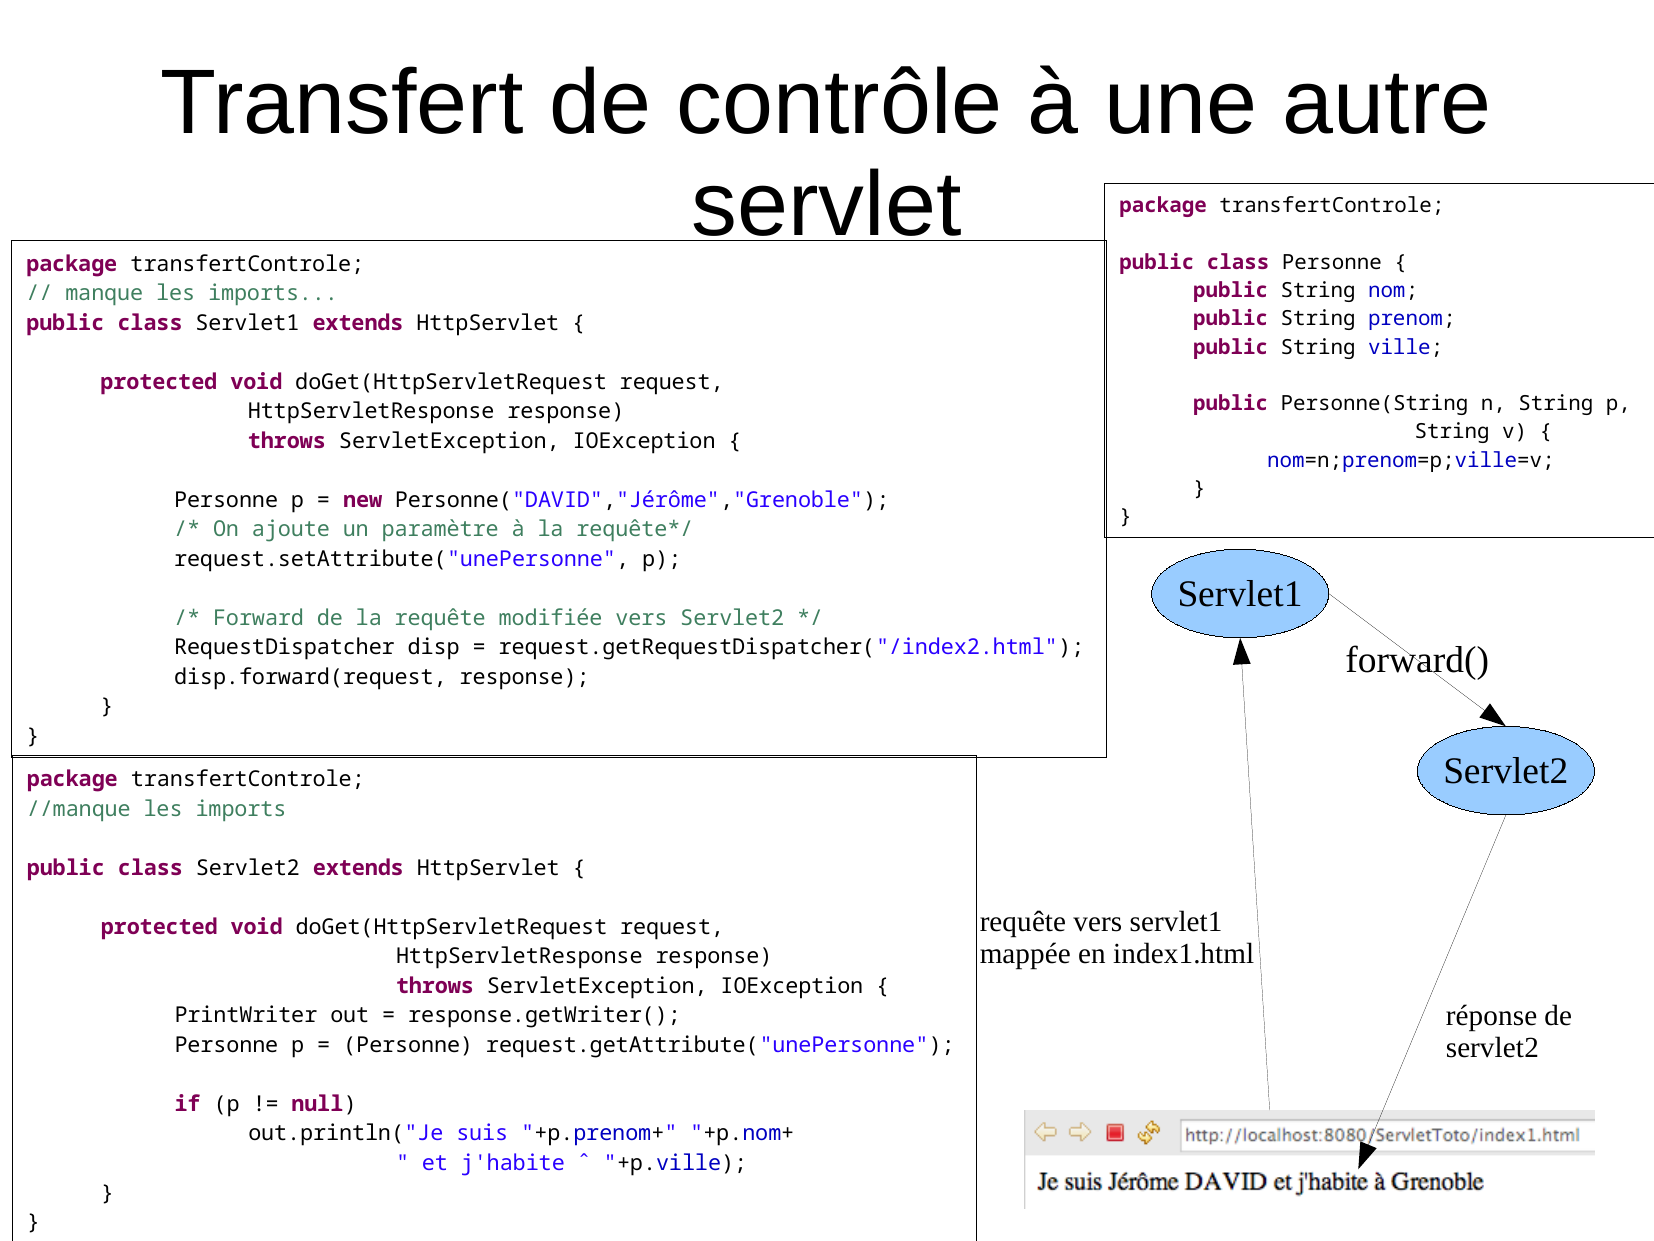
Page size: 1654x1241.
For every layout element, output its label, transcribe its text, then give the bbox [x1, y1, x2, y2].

text_box package transfertControle; public class Personne { public String nom; public String prenom; public String ville; public Personne(String n, String p, String v) { nom=n;prenom=p;ville=v; } } [1104, 183, 1654, 510]
text_box Servlet1 [1151, 549, 1329, 638]
picture [1024, 1110, 1595, 1209]
title Transfert de contrôle à une autre servlet [82, 49, 1571, 240]
text_box Servlet2 [1417, 726, 1595, 815]
text_box requête vers servlet1 mappée en index1.html [965, 897, 1270, 977]
text_box package transfertControle; // manque les imports... public class Servlet1 extends HttpServlet { protected void doGet(HttpServletRequest request, HttpServletResponse response) throws ServletException, IOException { Personne p = new Personne("DAVID","Jérôme","Grenoble"); /* On ajoute un paramètre à la requête*/ request.setAttribute("unePersonne", p); /* Forward de la requête modifiée vers Servlet2 */ RequestDispatcher disp = request.getRequestDispatcher("/index2.html"); disp.forward(request, response); } } [11, 240, 1107, 719]
text_box réponse de servlet2 [1431, 992, 1595, 1072]
text_box package transfertControle; //manque les imports public class Servlet2 extends HttpServlet { protected void doGet(HttpServletRequest request, HttpServletResponse response) throws ServletException, IOException { PrintWriter out = response.getWriter(); Personne p = (Personne) request.getAttribute("unePersonne"); if (p != null) out.println("Je suis "+p.prenom+" "+p.nom+ " et j'habite ˆ "+p.ville); } } [12, 755, 977, 1207]
